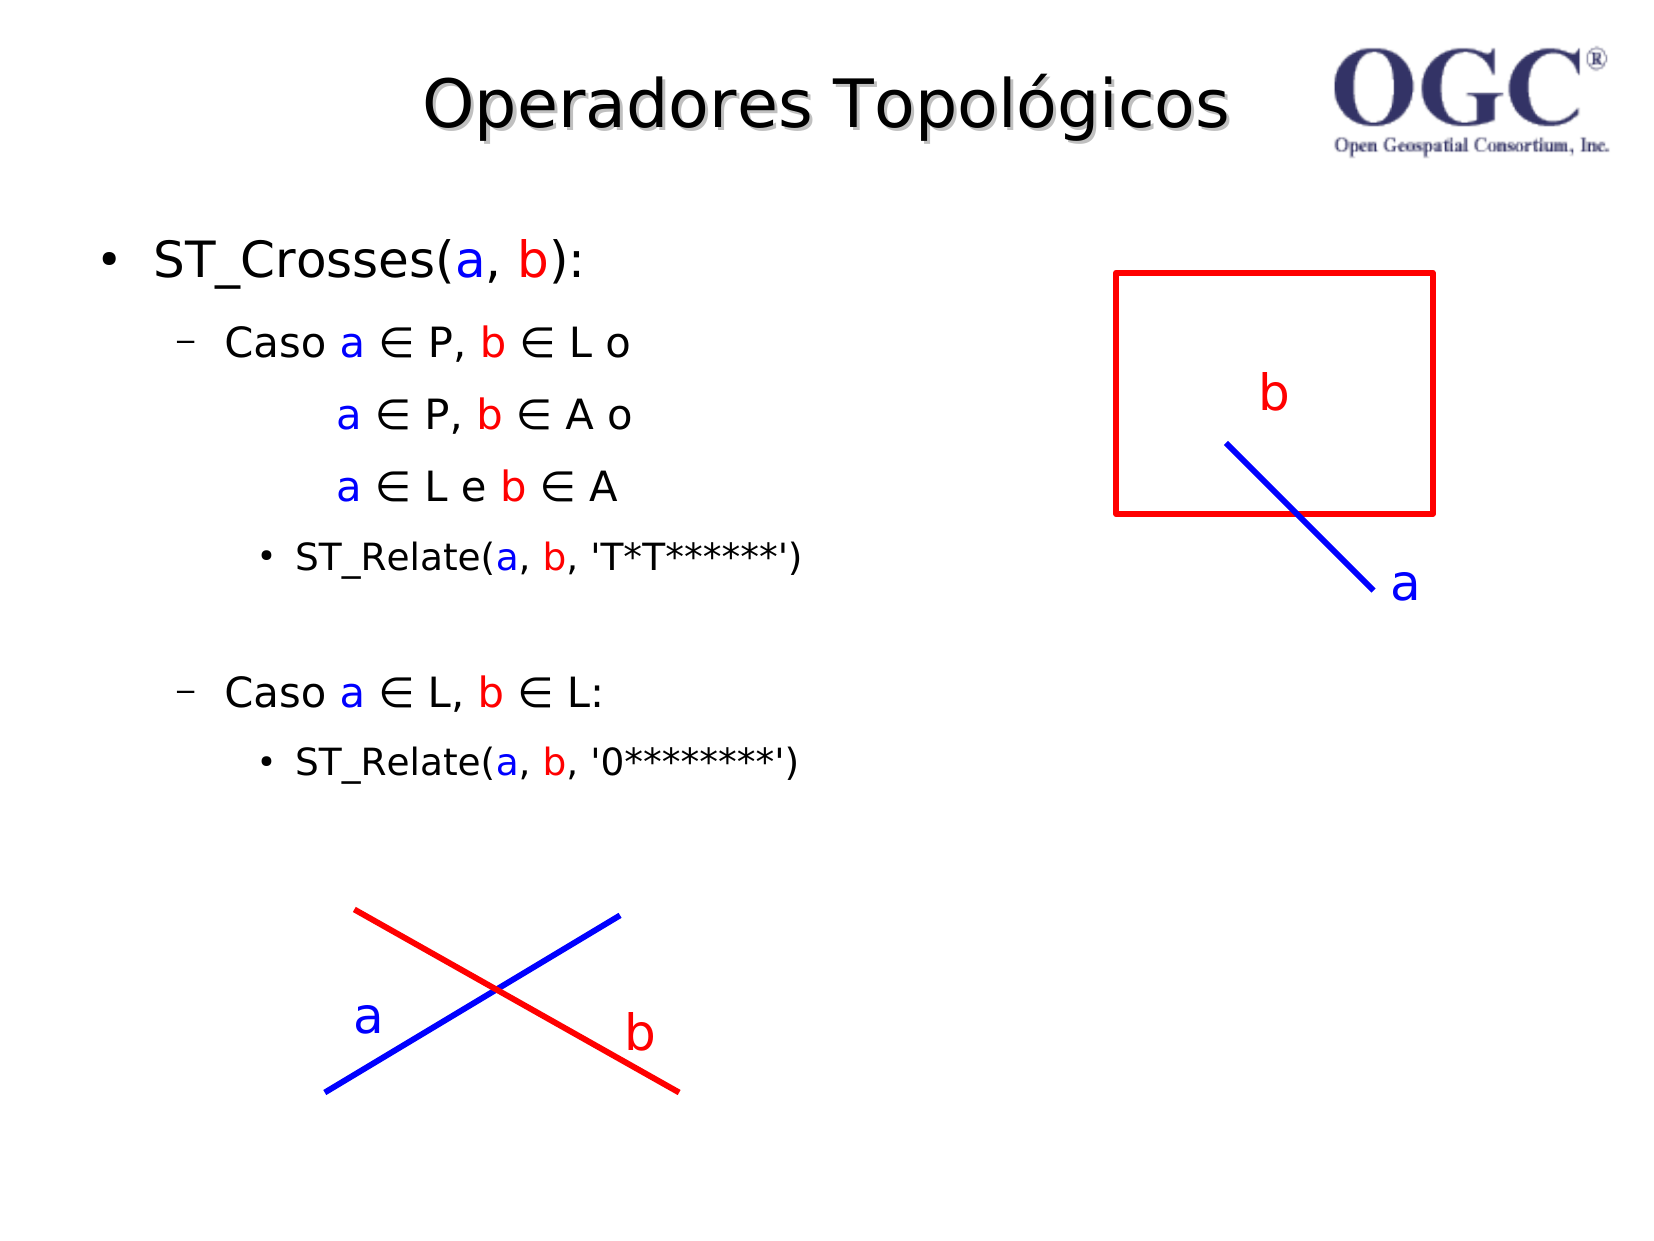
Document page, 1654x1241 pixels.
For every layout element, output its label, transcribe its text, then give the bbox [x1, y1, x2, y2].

title Operadores Topológicos [59, 25, 1595, 184]
picture [1320, 23, 1625, 178]
text_box b [1116, 272, 1433, 515]
text_box a [1373, 546, 1438, 621]
list ST_Crosses(a, b): Caso a ∈ P, b ∈ L o a ∈ P, b ∈ A o a ∈ L e b ∈ A ST_Relate(a, b, 'T*T******') Caso a ∈ L, b ∈ L: ST_Relate(a, b, '0********') [82, 231, 1571, 1050]
list ST_Crosses(a, b): Caso a ∈ P, b ∈ L o a ∈ P, b ∈ A o a ∈ L e b ∈ A ST_Relate(a, b, 'T*T******') Caso a ∈ L, b ∈ L: ST_Relate(a, b, '0********') [404, 994, 595, 1050]
text_box b [608, 997, 673, 1071]
text_box a [336, 979, 401, 1053]
